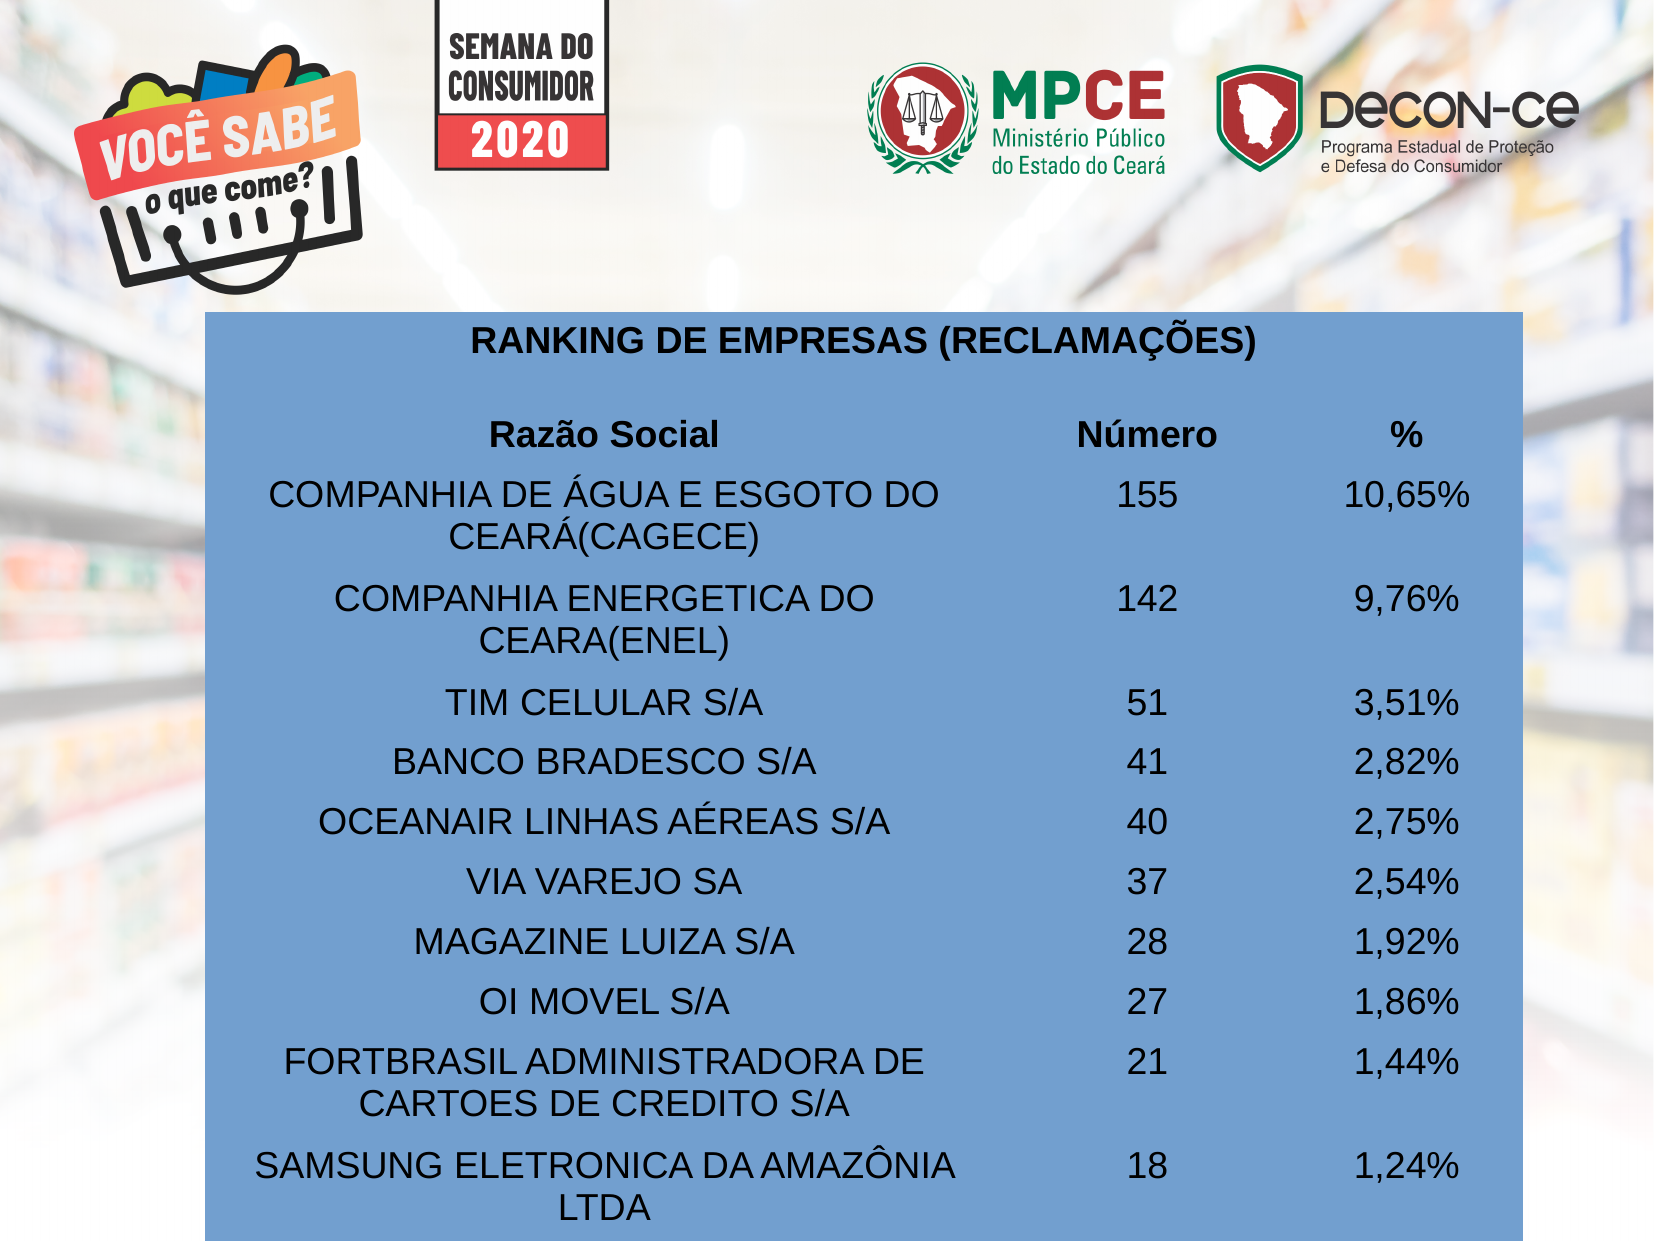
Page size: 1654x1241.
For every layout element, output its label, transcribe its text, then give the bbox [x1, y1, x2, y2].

table_cell FORTBRASIL ADMINISTRADORA DE CARTOES DE CREDITO S/A [205, 1033, 1004, 1137]
table_cell 9,76% [1290, 570, 1523, 674]
table_cell % [1290, 406, 1523, 466]
table_cell 28 [1004, 913, 1290, 973]
table_cell OI MOVEL S/A [205, 973, 1004, 1033]
table_cell MAGAZINE LUIZA S/A [205, 913, 1004, 973]
table_cell BANCO BRADESCO S/A [205, 734, 1004, 793]
table_cell 40 [1004, 793, 1290, 853]
table_cell TIM CELULAR S/A [205, 674, 1004, 734]
table_cell 37 [1004, 853, 1290, 913]
table_cell 2,75% [1290, 793, 1523, 853]
table_cell 3,51% [1290, 674, 1523, 734]
table_cell 27 [1004, 973, 1290, 1033]
table_cell SAMSUNG ELETRONICA DA AMAZÔNIA LTDA [205, 1137, 1004, 1241]
table_cell 10,65% [1290, 466, 1523, 570]
table_cell 2,82% [1290, 734, 1523, 793]
table_cell Razão Social [205, 406, 1004, 466]
table_cell OCEANAIR LINHAS AÉREAS S/A [205, 793, 1004, 853]
table_cell 51 [1004, 674, 1290, 734]
table_cell 1,44% [1290, 1033, 1523, 1137]
table_cell 18 [1004, 1137, 1290, 1241]
table_cell 41 [1004, 734, 1290, 793]
table_cell 1,86% [1290, 973, 1523, 1033]
table_cell 21 [1004, 1033, 1290, 1137]
table_header RANKING DE EMPRESAS (RECLAMAÇÕES) [205, 312, 1523, 406]
table_cell COMPANHIA DE ÁGUA E ESGOTO DO CEARÁ(CAGECE) [205, 466, 1004, 570]
table_cell 155 [1004, 466, 1290, 570]
table_cell VIA VAREJO SA [205, 853, 1004, 913]
table_cell 2,54% [1290, 853, 1523, 913]
table_cell 1,92% [1290, 913, 1523, 973]
table_cell 1,24% [1290, 1137, 1523, 1241]
table_cell COMPANHIA ENERGETICA DO CEARA(ENEL) [205, 570, 1004, 674]
table_cell 142 [1004, 570, 1290, 674]
table_cell Número [1004, 406, 1290, 466]
